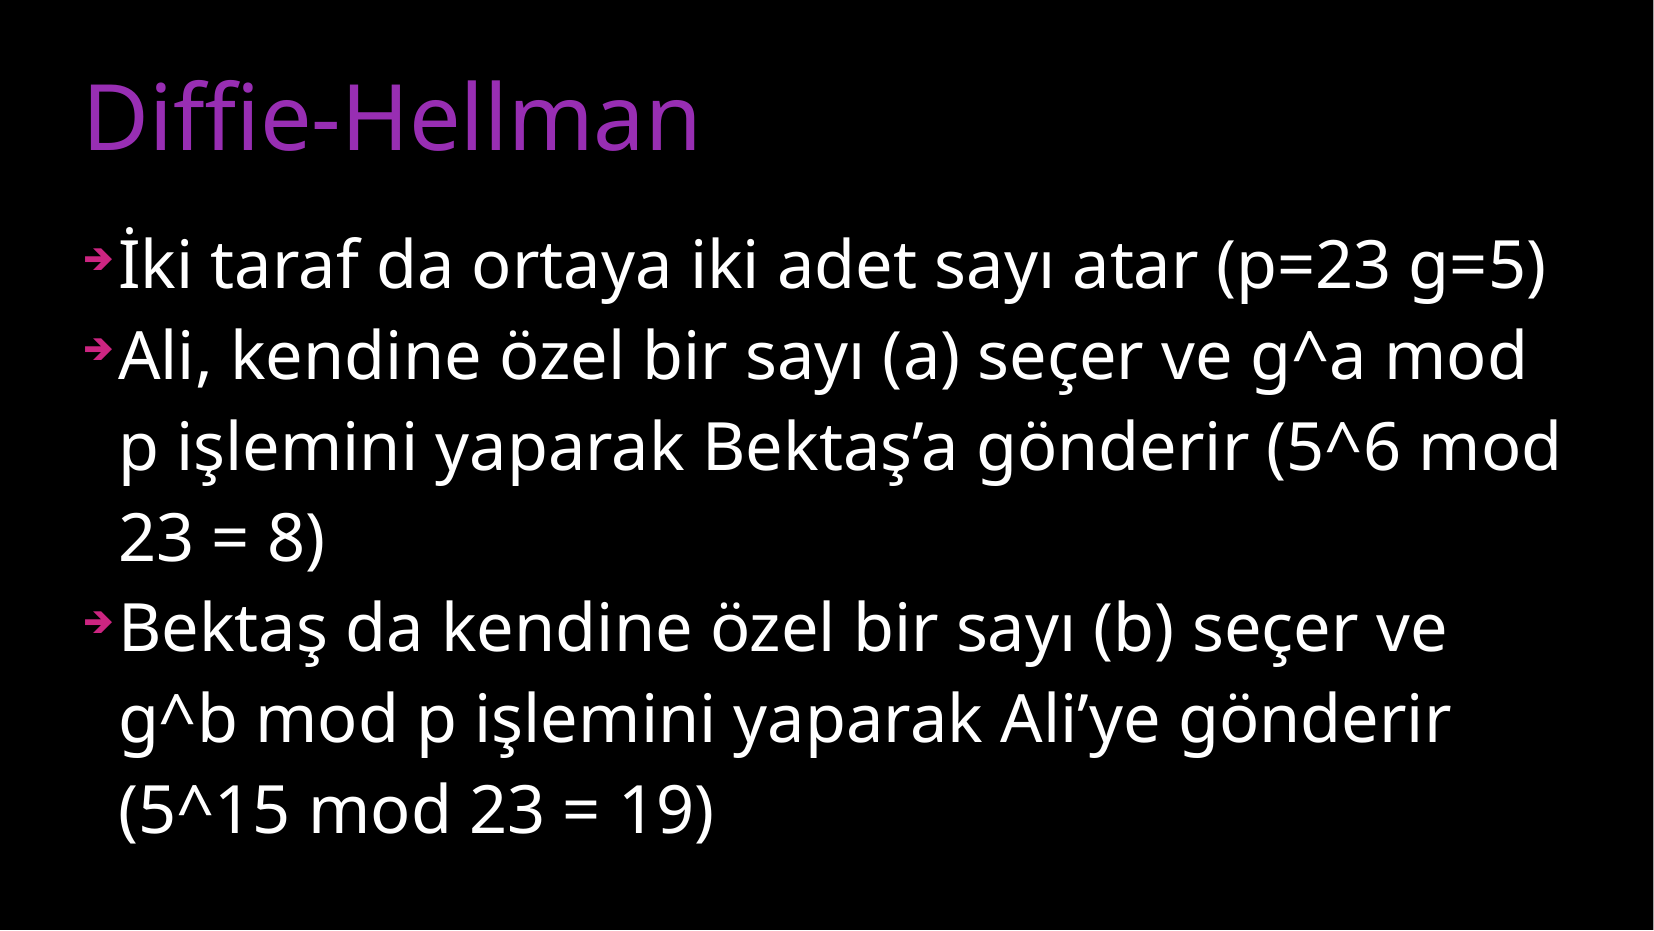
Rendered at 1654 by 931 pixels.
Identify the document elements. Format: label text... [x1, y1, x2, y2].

title Diffie-Hellman [82, 37, 1571, 193]
subtitle İki taraf da ortaya iki adet sayı atar (p=23 g=5) Ali, kendine özel bir sayı (a) seçer ve g^a mod p işlemini yaparak Bektaş’a gönderir (5^6 mod 23 = 8) Bektaş da kendine özel bir sayı (b) seçer ve g^b mod p işlemini yaparak Ali’ye gönderir (5^15 mod 23 = 19) [82, 217, 1571, 844]
